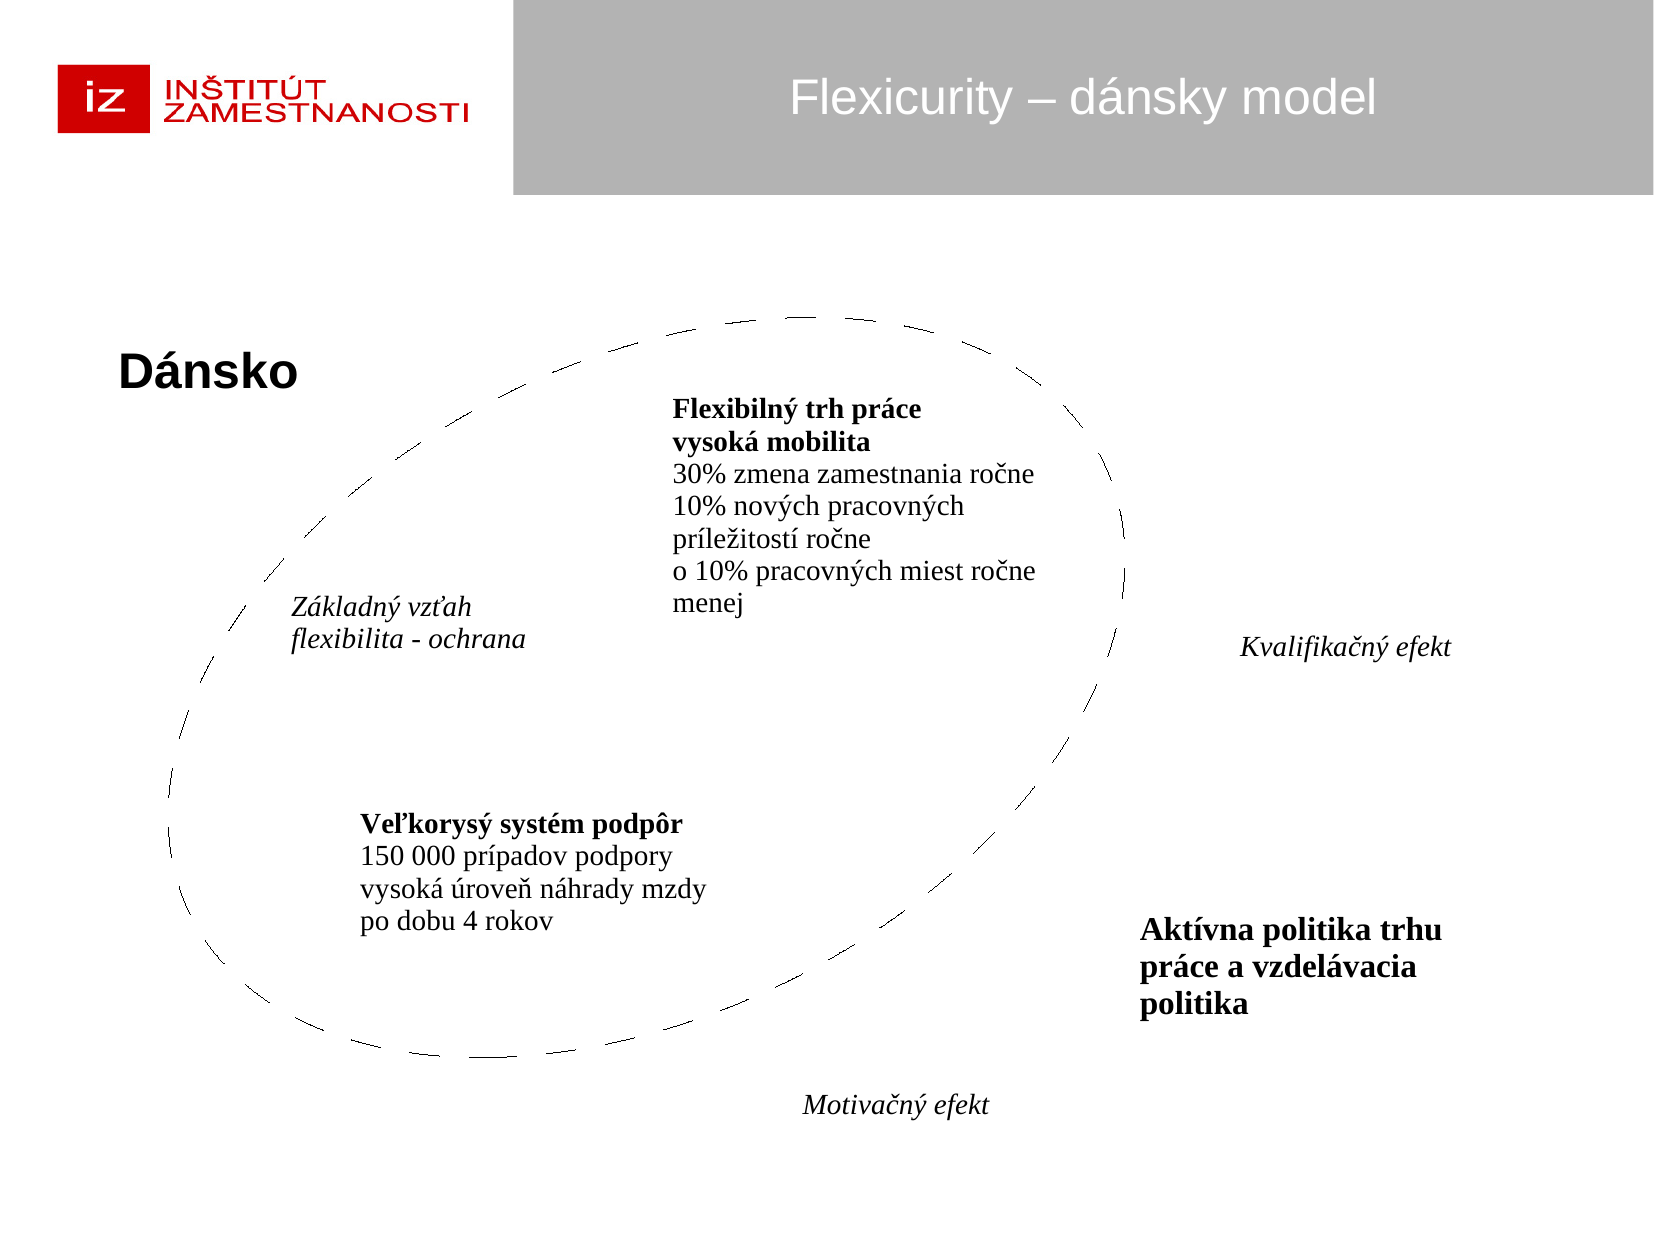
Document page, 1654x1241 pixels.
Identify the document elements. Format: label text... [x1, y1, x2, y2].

text_box Dánsko [118, 343, 508, 400]
text_box Motivačný efekt [802, 1088, 1001, 1132]
text_box Aktívna politika trhu práce a vzdelávacia politika [1139, 911, 1451, 1023]
text_box Flexicurity – dánsky model [513, 0, 1654, 195]
list [123, 346, 1536, 1128]
text_box Základný vzťah flexibilita - ochrana [291, 590, 528, 656]
text_box Kvalifikačný efekt [1240, 630, 1473, 670]
text_box Veľkorysý systém podpôr 150 000 prípadov podpory vysoká úroveň náhrady mzdy po dobu 4 rokov [360, 807, 713, 937]
picture [6, 5, 513, 189]
text_box [0, 0, 1654, 196]
text_box Flexibilný trh práce vysoká mobilita 30% zmena zamestnania ročne 10% nových pracovných príležitostí ročne o 10% pracovných miest ročne menej [672, 393, 1043, 619]
